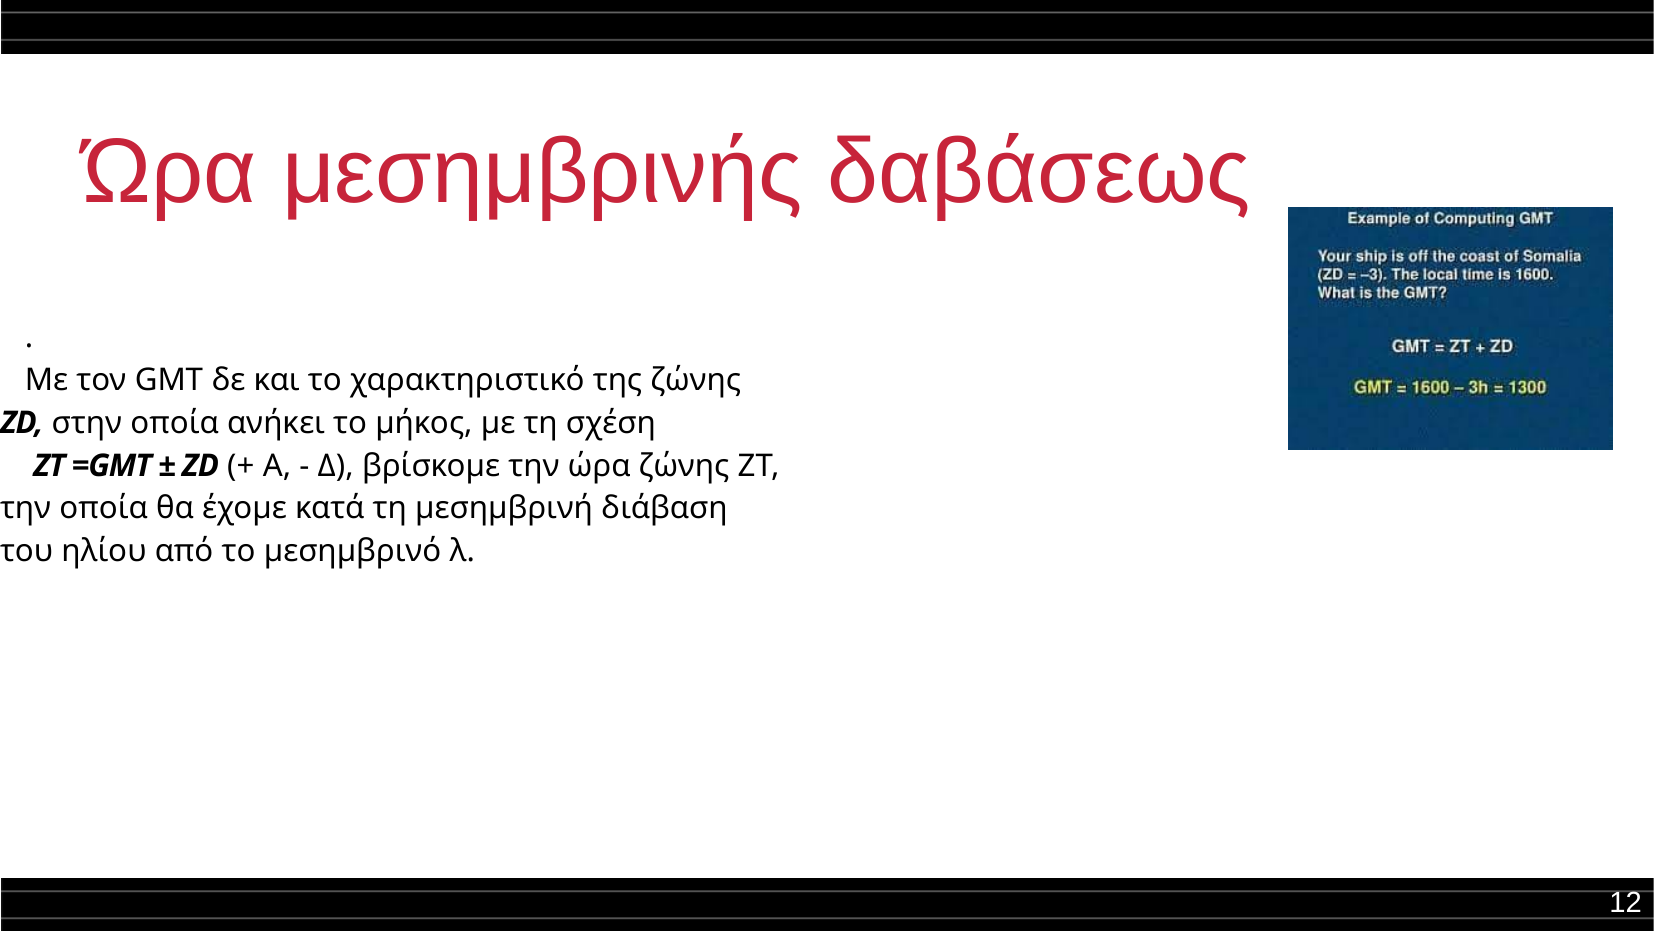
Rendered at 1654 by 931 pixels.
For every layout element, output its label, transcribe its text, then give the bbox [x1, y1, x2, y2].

picture [1288, 207, 1613, 451]
list . Με τον GΜΤ δε και το χαρακτηριστικό της ζώνης ΖD, στην οποία ανήκει το μήκος, με τη σχέση ΖΤ =GΜΤ ± ΖD (+ Α, - Δ), βρίσκομε την ώρα ζώνης ΖΤ, την οποία θα έχομε κατά τη μεσημβρινή διάβαση του ηλίου από το μεσημβρινό λ. [0, 271, 788, 863]
picture [1, 0, 1654, 54]
title Ώρα μεσημβρινής δαβάσεως [82, 92, 1571, 249]
picture [1, 878, 1654, 931]
